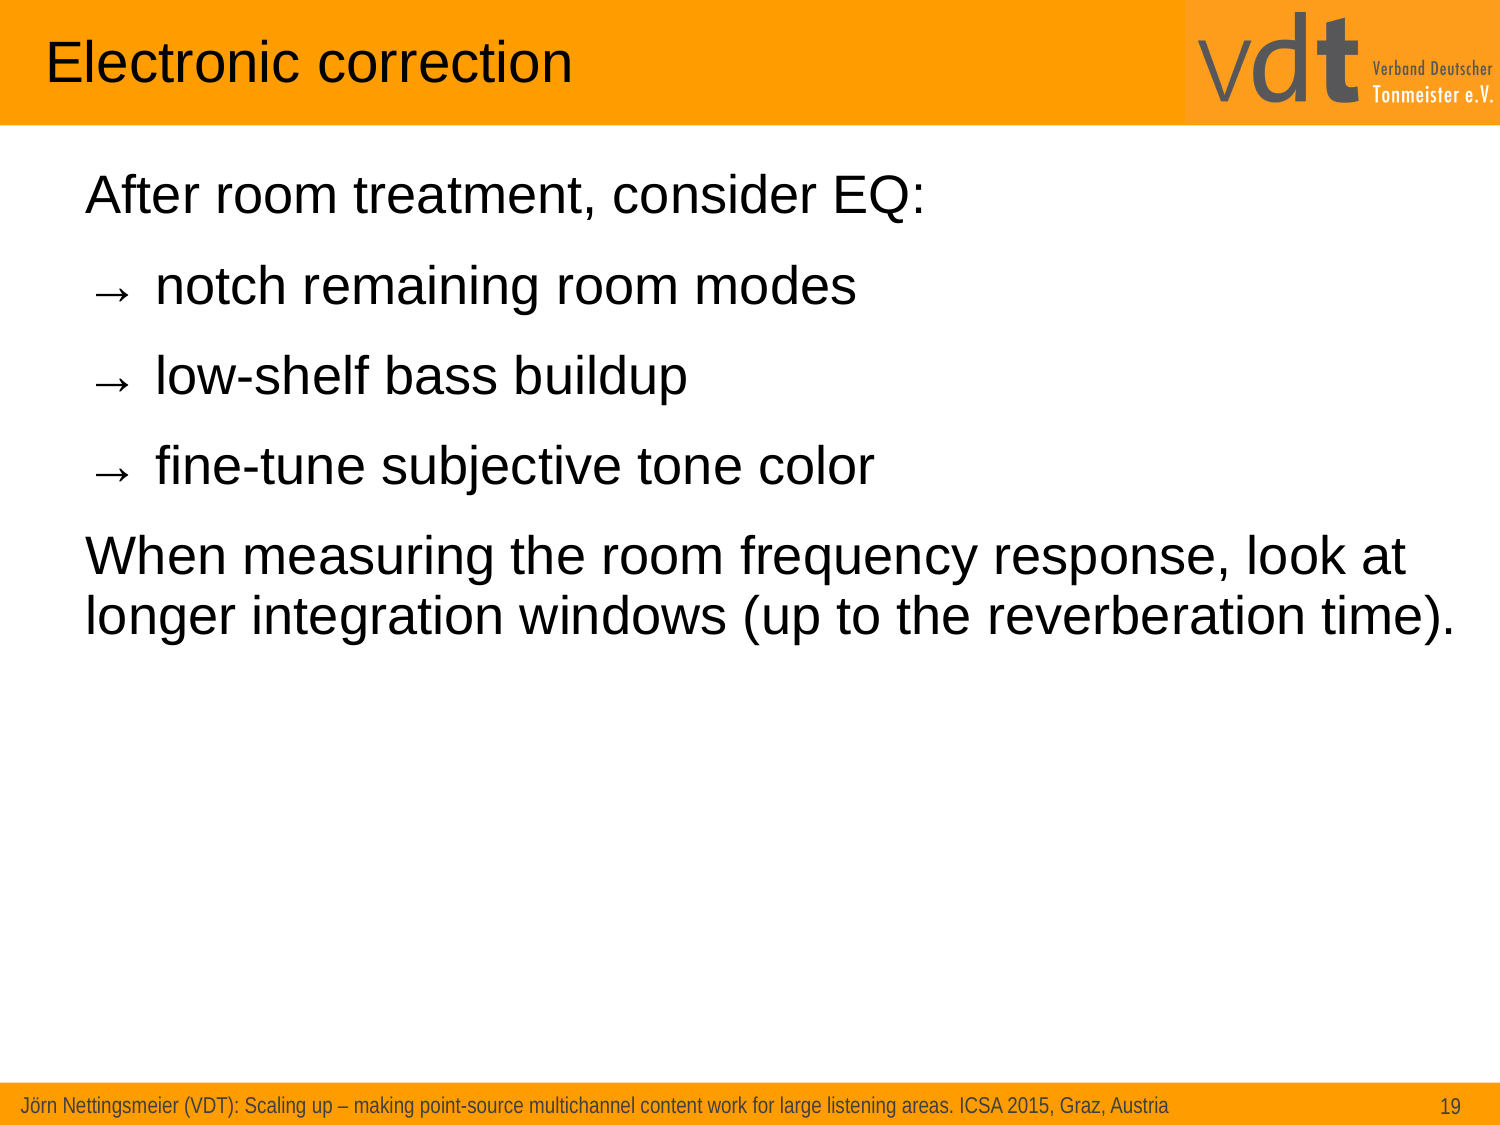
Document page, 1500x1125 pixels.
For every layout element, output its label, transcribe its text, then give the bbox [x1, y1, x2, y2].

title Electronic correction [45, 0, 1171, 126]
list After room treatment, consider EQ: → notch remaining room modes → low-shelf bass buildup → fine-tune subjective tone color When measuring the room frequency response, look at longer integration windows (up to the reverberation time). [15, 164, 1486, 1066]
picture [1185, 0, 1500, 124]
